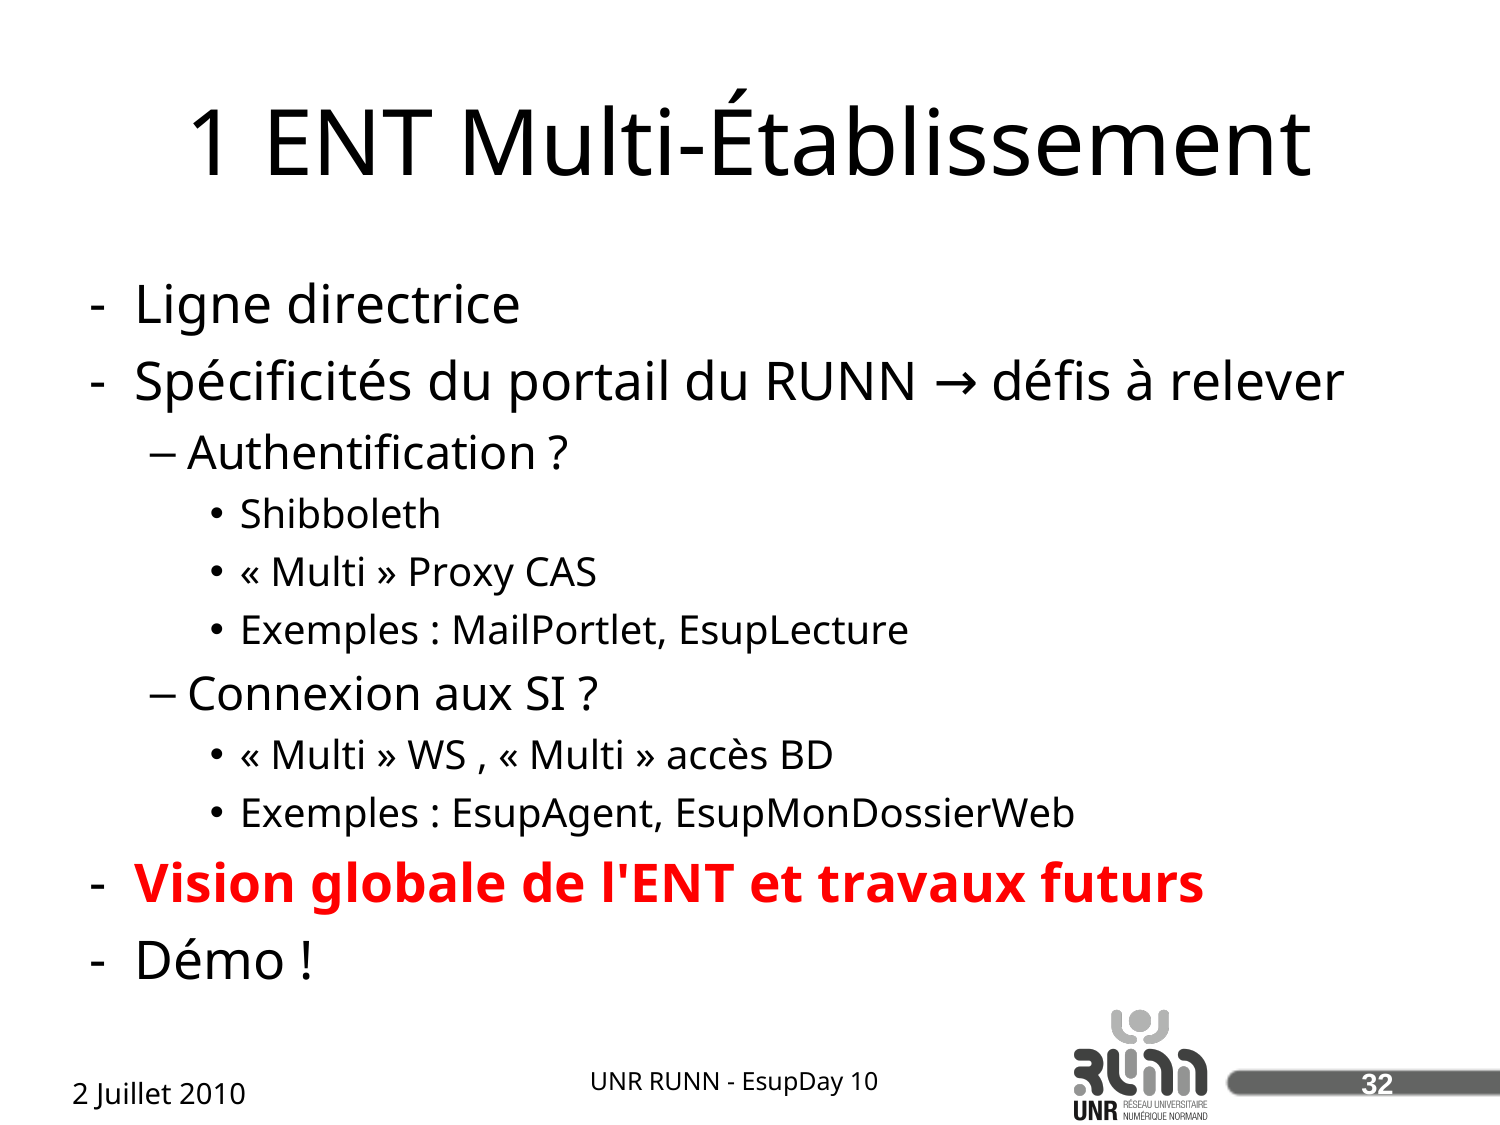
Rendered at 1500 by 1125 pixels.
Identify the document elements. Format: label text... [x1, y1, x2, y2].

picture [1220, 1065, 1500, 1103]
list Ligne directrice Spécificités du portail du RUNN → défis à relever Authentification ? Shibboleth « Multi » Proxy CAS Exemples : MailPortlet, EsupLecture Connexion aux SI ? « Multi » WS , « Multi » accès BD Exemples : EsupAgent, EsupMonDossierWeb Vision globale de l'ENT et travaux futurs Démo ! [75, 262, 1426, 1006]
title 1 ENT Multi-Établissement [75, 13, 1426, 262]
picture [1068, 1006, 1213, 1125]
